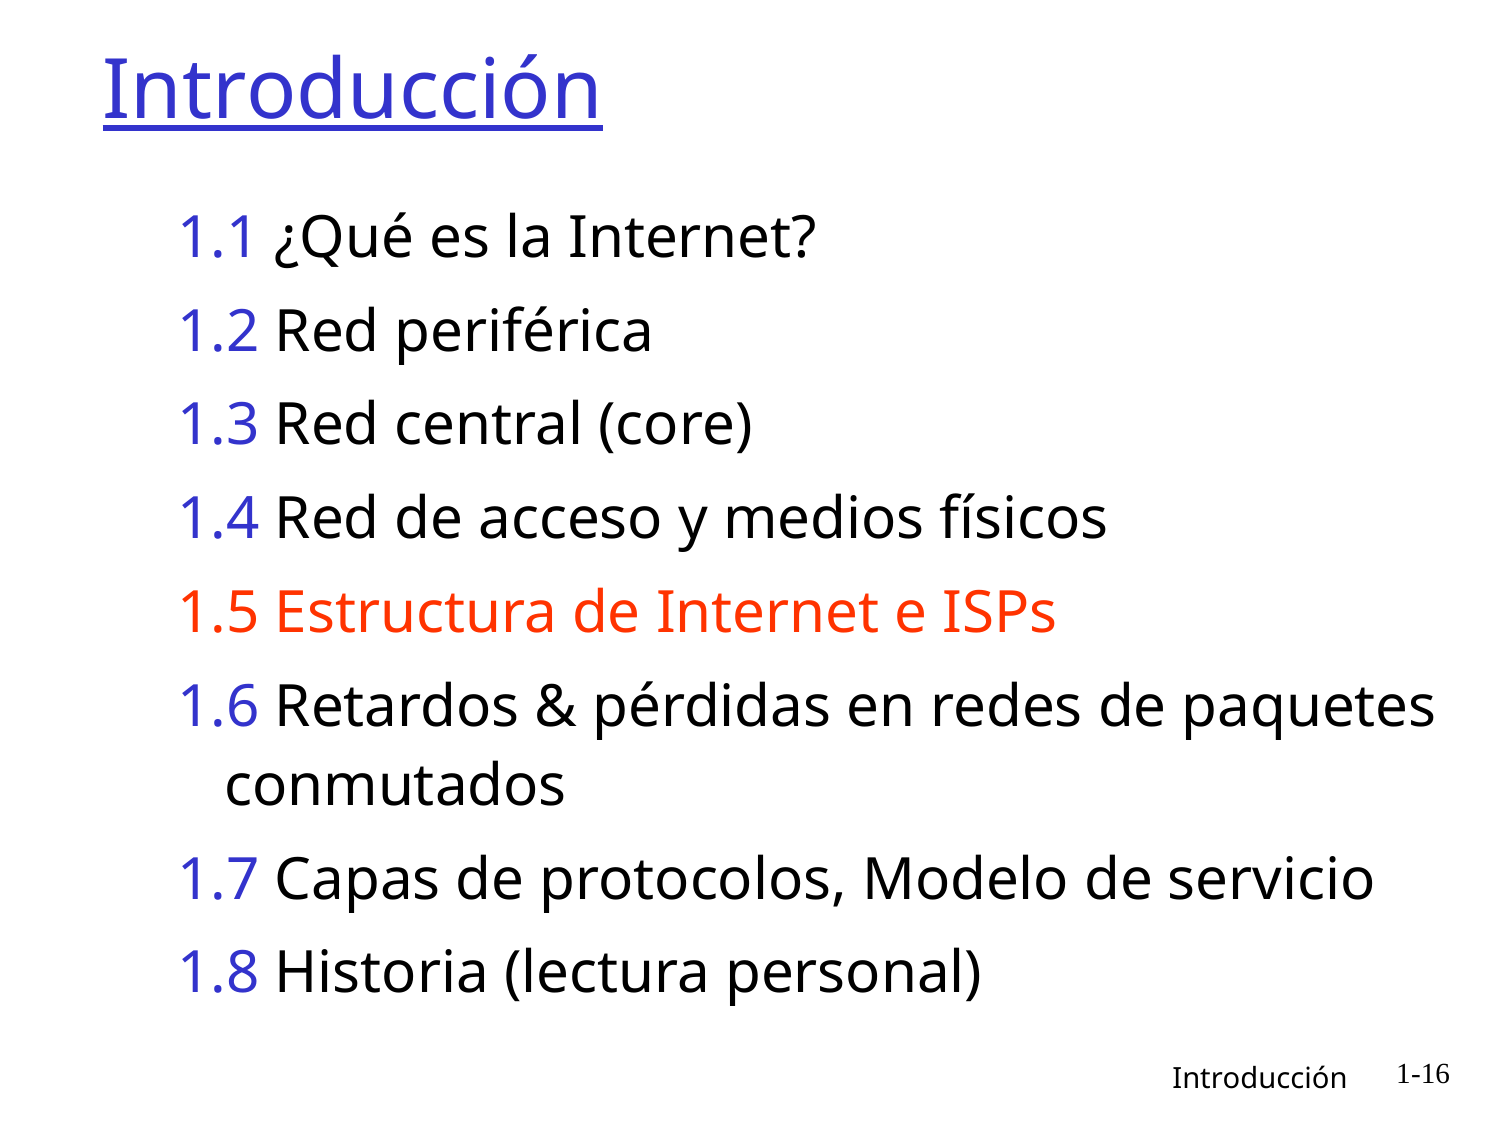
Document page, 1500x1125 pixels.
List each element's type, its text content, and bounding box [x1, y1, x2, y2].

list 1.1 ¿Qué es la Internet? 1.2 Red periférica 1.3 Red central (core) 1.4 Red de acceso y medios físicos 1.5 Estructura de Internet e ISPs 1.6 Retardos & pérdidas en redes de paquetes conmutados 1.7 Capas de protocolos, Modelo de servicio 1.8 Historia (lectura personal) [87, 187, 1463, 1026]
title Introducción [87, 23, 1463, 150]
